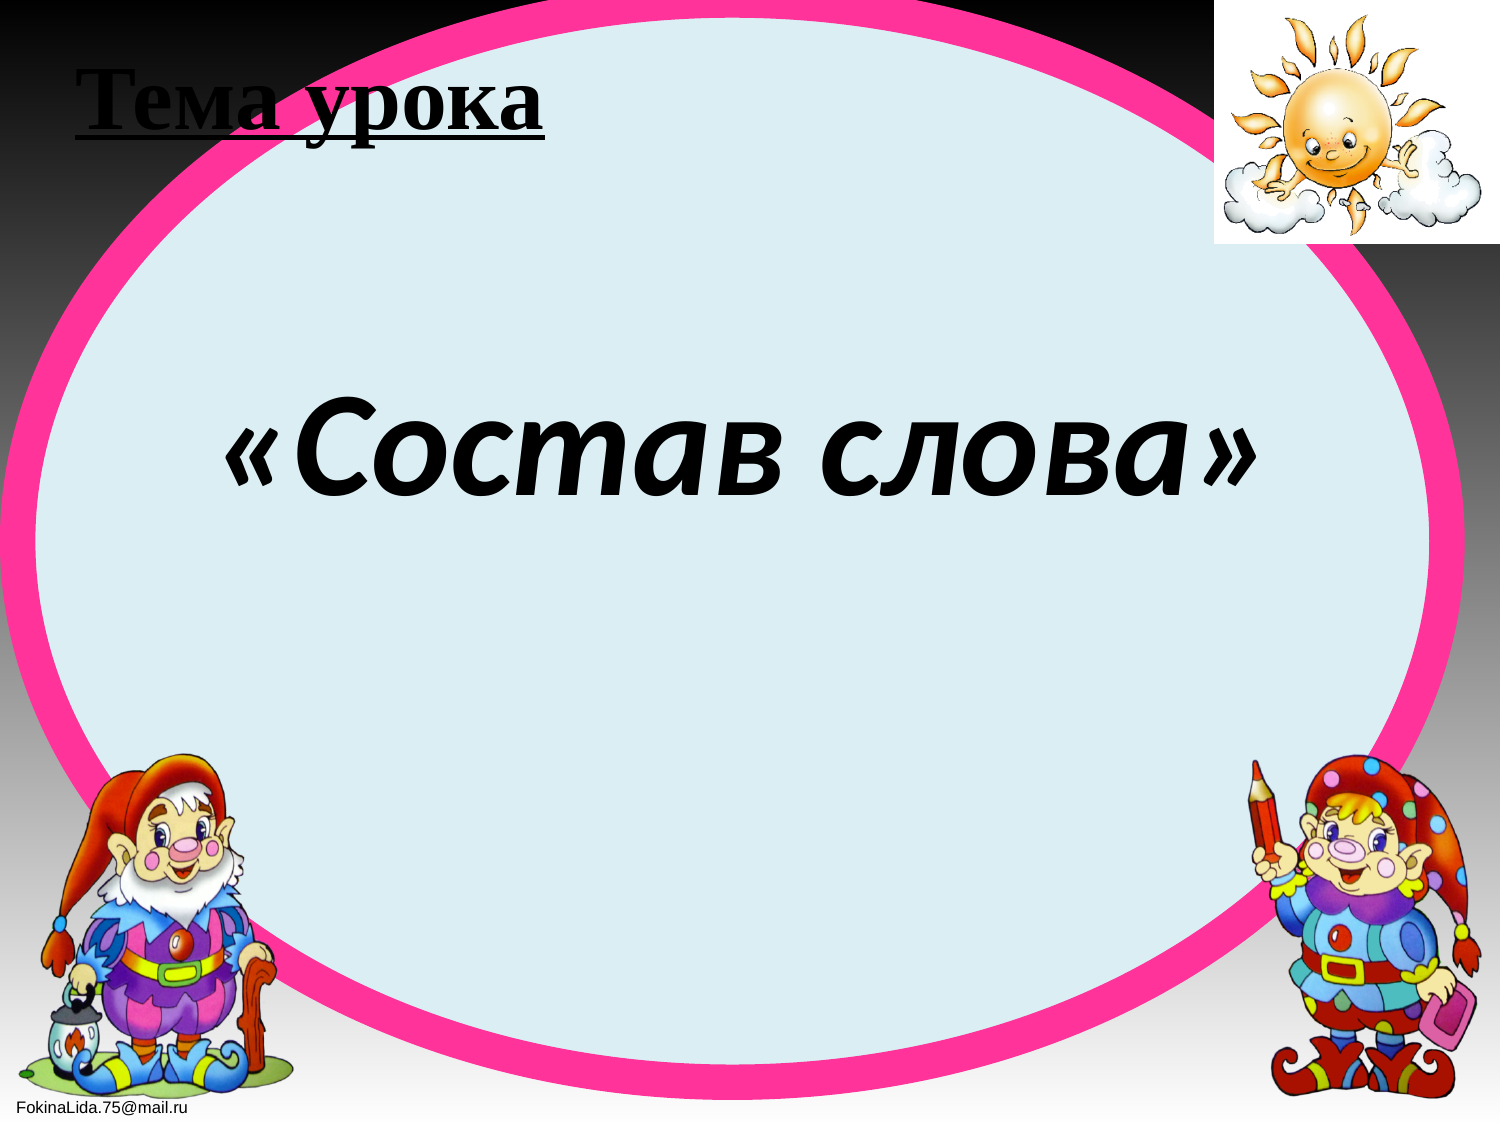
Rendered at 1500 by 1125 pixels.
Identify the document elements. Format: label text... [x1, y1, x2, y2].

picture [1246, 751, 1483, 1101]
subtitle «Состав слова» [135, 338, 1353, 626]
title Тема урока [0, 30, 621, 273]
picture [1214, 0, 1500, 244]
picture [17, 751, 294, 1101]
